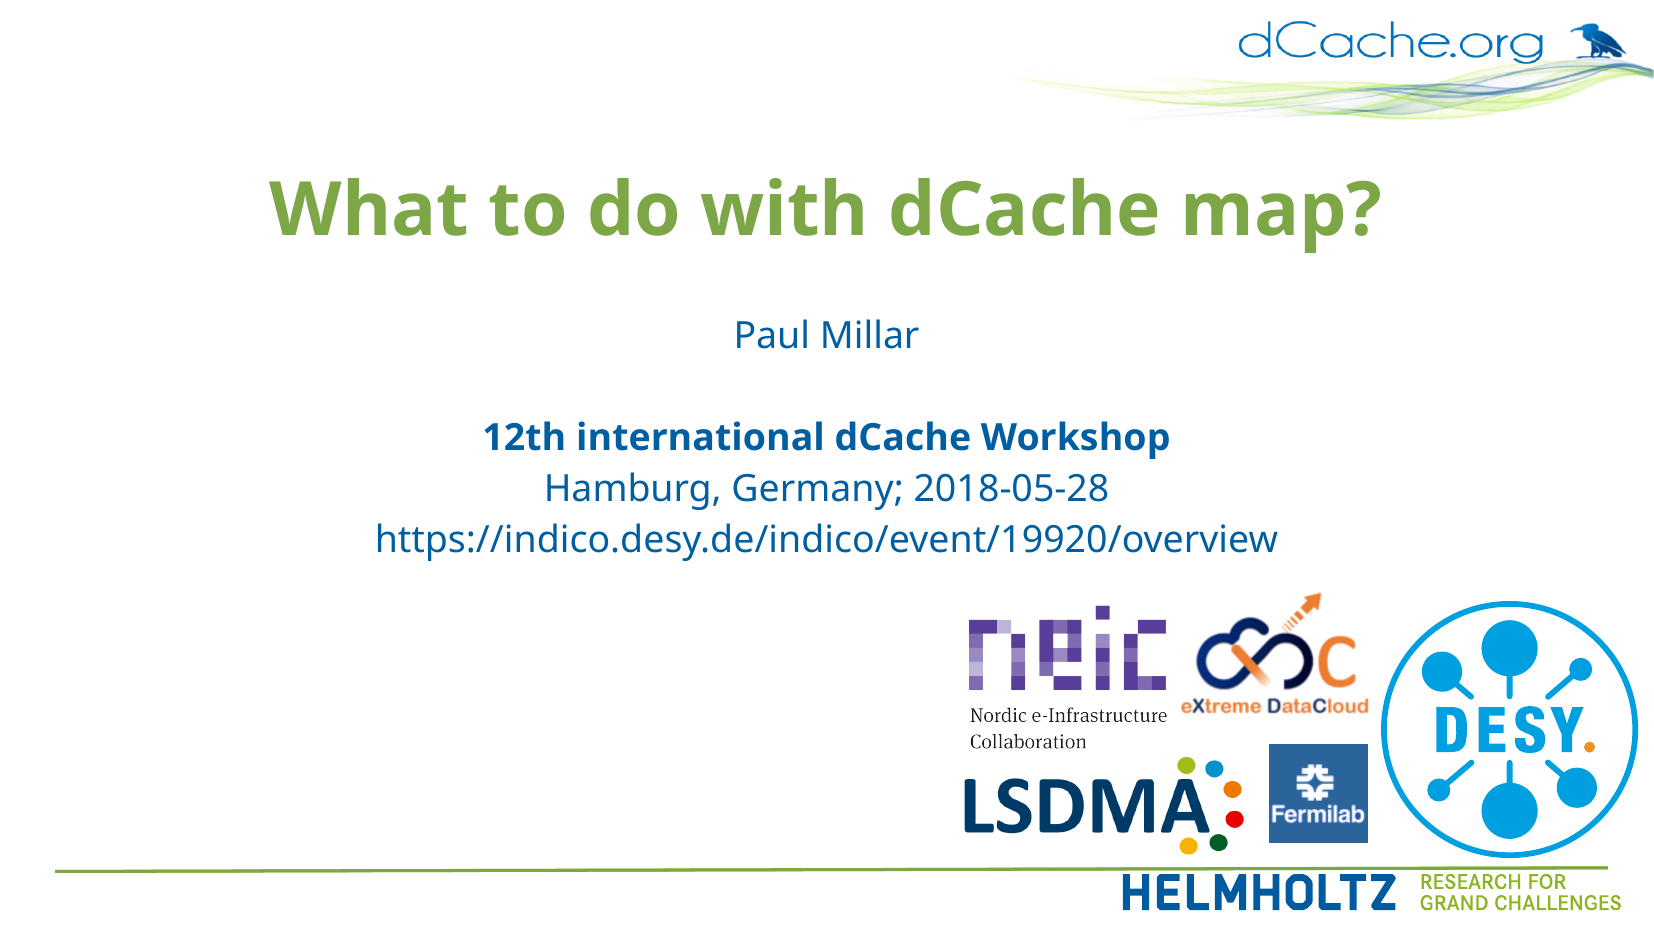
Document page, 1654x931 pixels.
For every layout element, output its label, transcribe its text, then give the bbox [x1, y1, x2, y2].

picture [956, 12, 1654, 127]
picture [1269, 744, 1368, 843]
text_box What to do with dCache map? Paul Millar 12th international dCache Workshop Hamburg, Germany; 2018-05-28 https://indico.desy.de/indico/event/19920/overview [0, 147, 1654, 572]
picture [905, 574, 1646, 866]
picture [1122, 869, 1621, 915]
